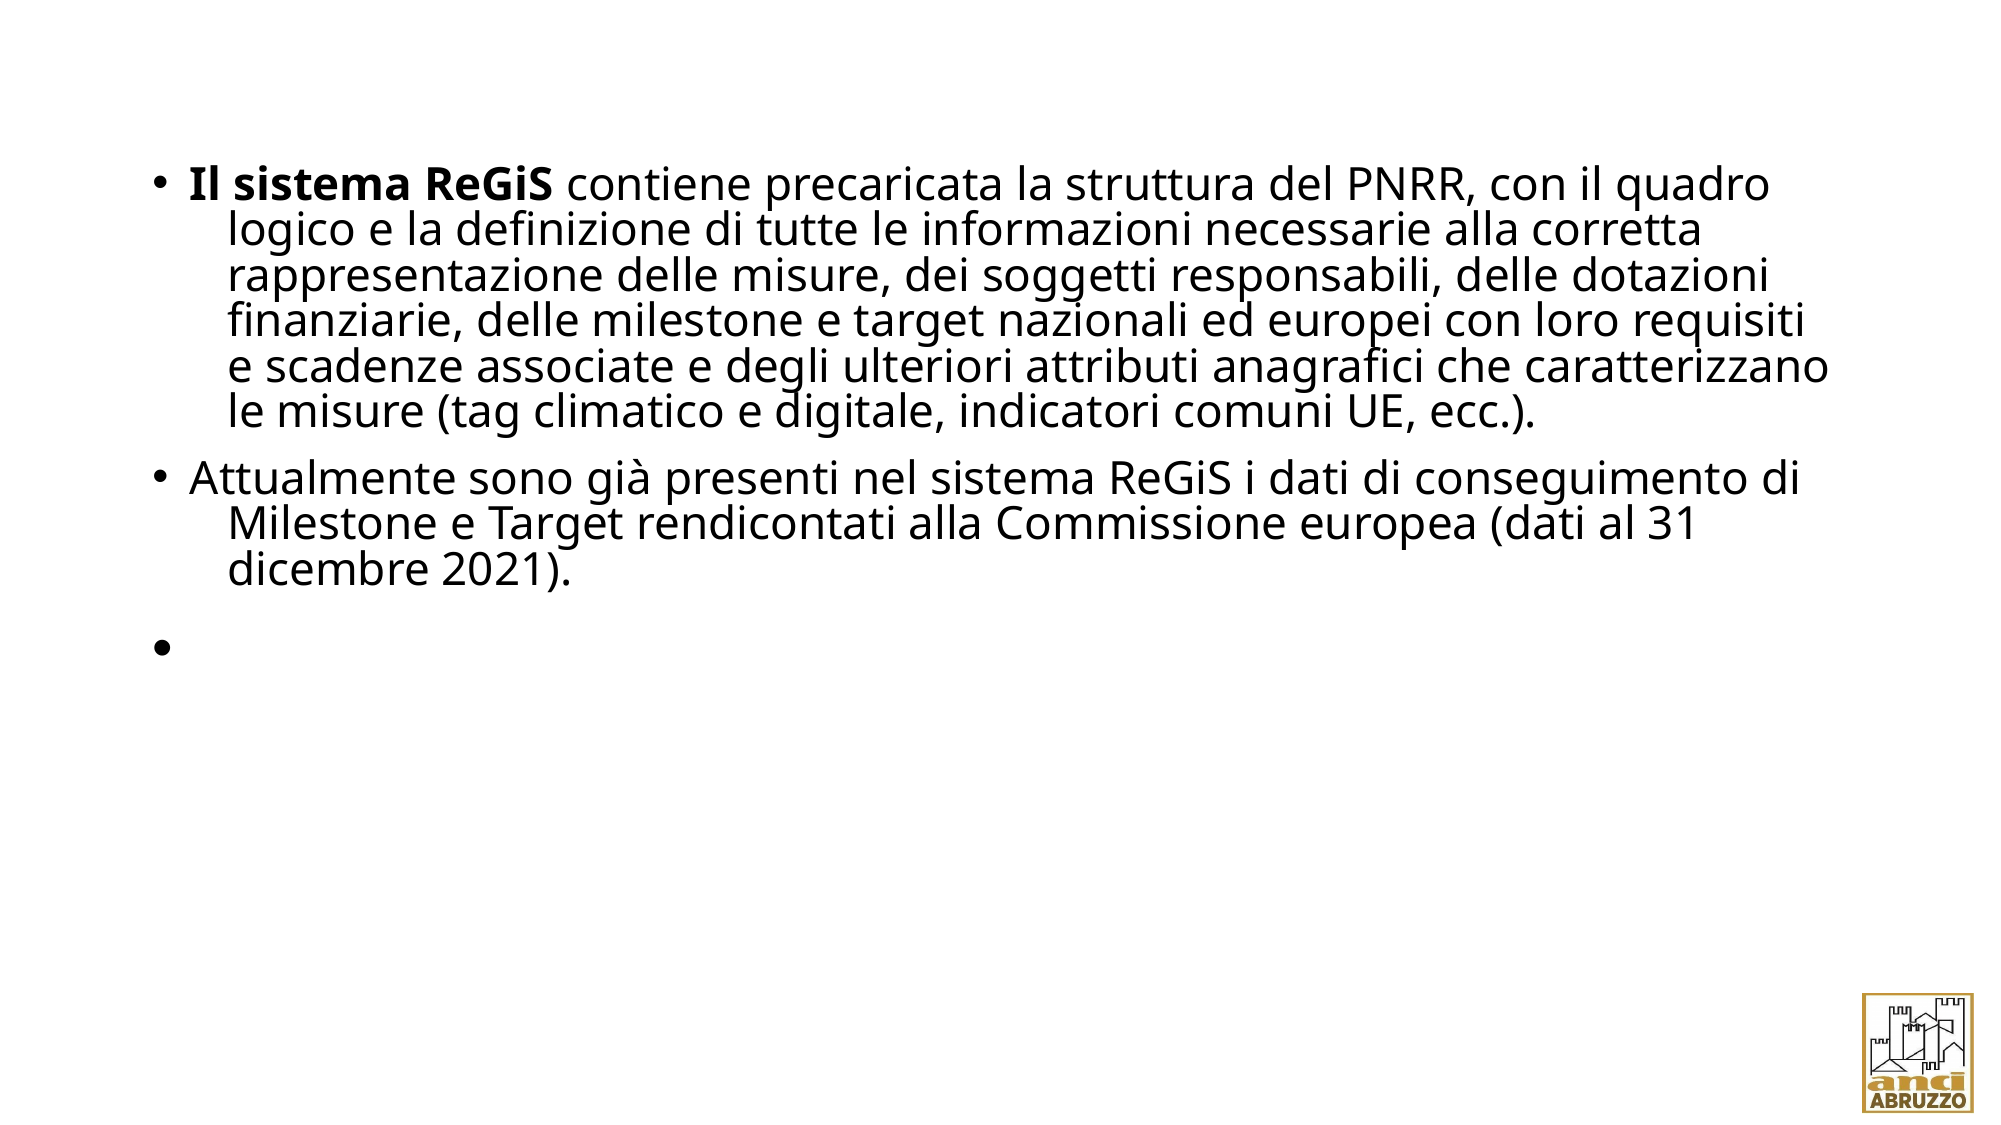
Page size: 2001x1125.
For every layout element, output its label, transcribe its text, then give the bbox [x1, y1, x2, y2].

list Il sistema ReGiS contiene precaricata la struttura del PNRR, con il quadro logico e la definizione di tutte le informazioni necessarie alla corretta rappresentazione delle misure, dei soggetti responsabili, delle dotazioni finanziarie, delle milestone e target nazionali ed europei con loro requisiti e scadenze associate e degli ulteriori attributi anagrafici che caratterizzano le misure (tag climatico e digitale, indicatori comuni UE, ecc.). Attualmente sono già presenti nel sistema ReGiS i dati di conseguimento di Milestone e Target rendicontati alla Commissione europea (dati al 31 dicembre 2021). [137, 156, 1863, 871]
